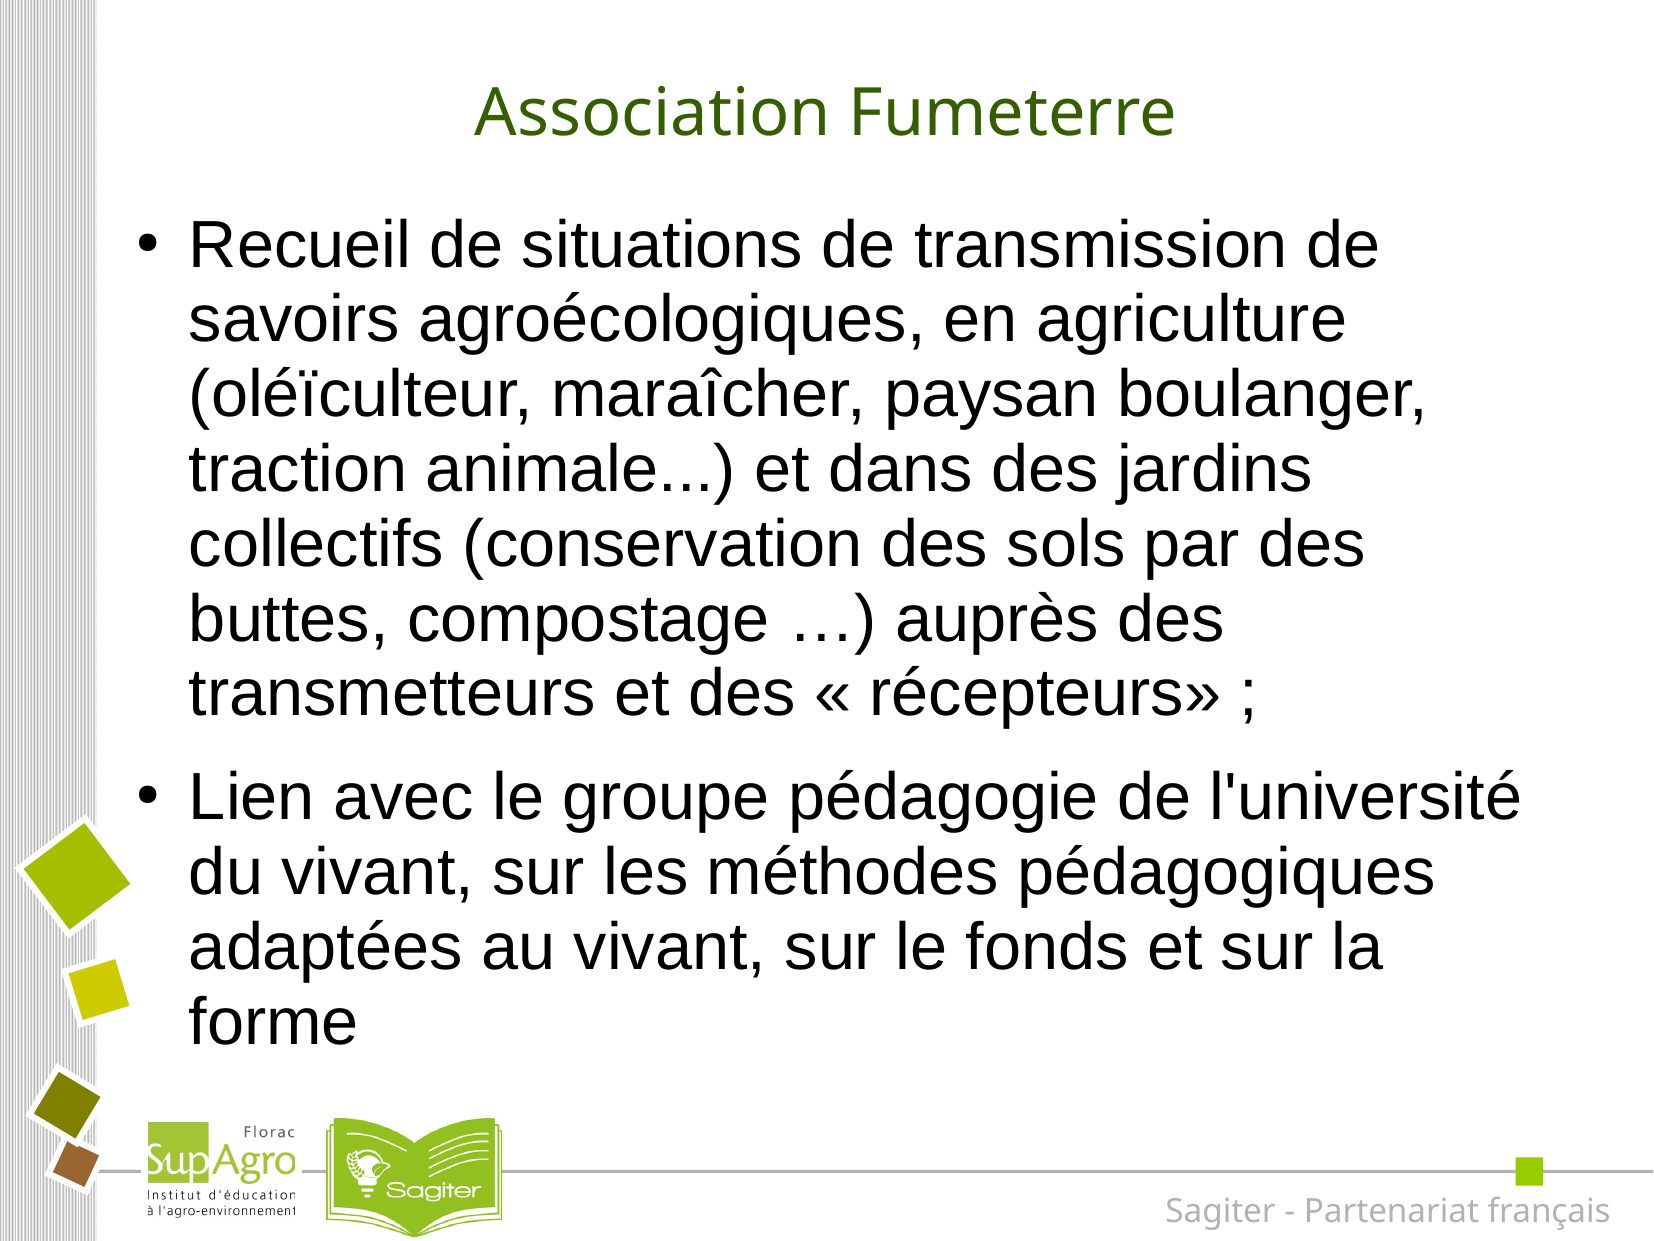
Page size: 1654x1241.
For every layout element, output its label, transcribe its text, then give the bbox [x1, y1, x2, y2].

picture [326, 1118, 502, 1237]
list Recueil de situations de transmission de savoirs agroécologiques, en agriculture (oléïculteur, maraîcher, paysan boulanger, traction animale...) et dans des jardins collectifs (conservation des sols par des buttes, compostage …) auprès des transmetteurs et des « récepteurs» ; Lien avec le groupe pédagogie de l'université du vivant, sur les méthodes pédagogiques adaptées au vivant, sur le fonds et sur la forme [118, 206, 1571, 1109]
picture [147, 1122, 296, 1218]
title Association Fumeterre [97, 41, 1571, 178]
text_box Sagiter - Partenariat français [124, 1178, 1627, 1240]
text_box [1515, 1157, 1544, 1186]
text_box [0, 0, 118, 1241]
